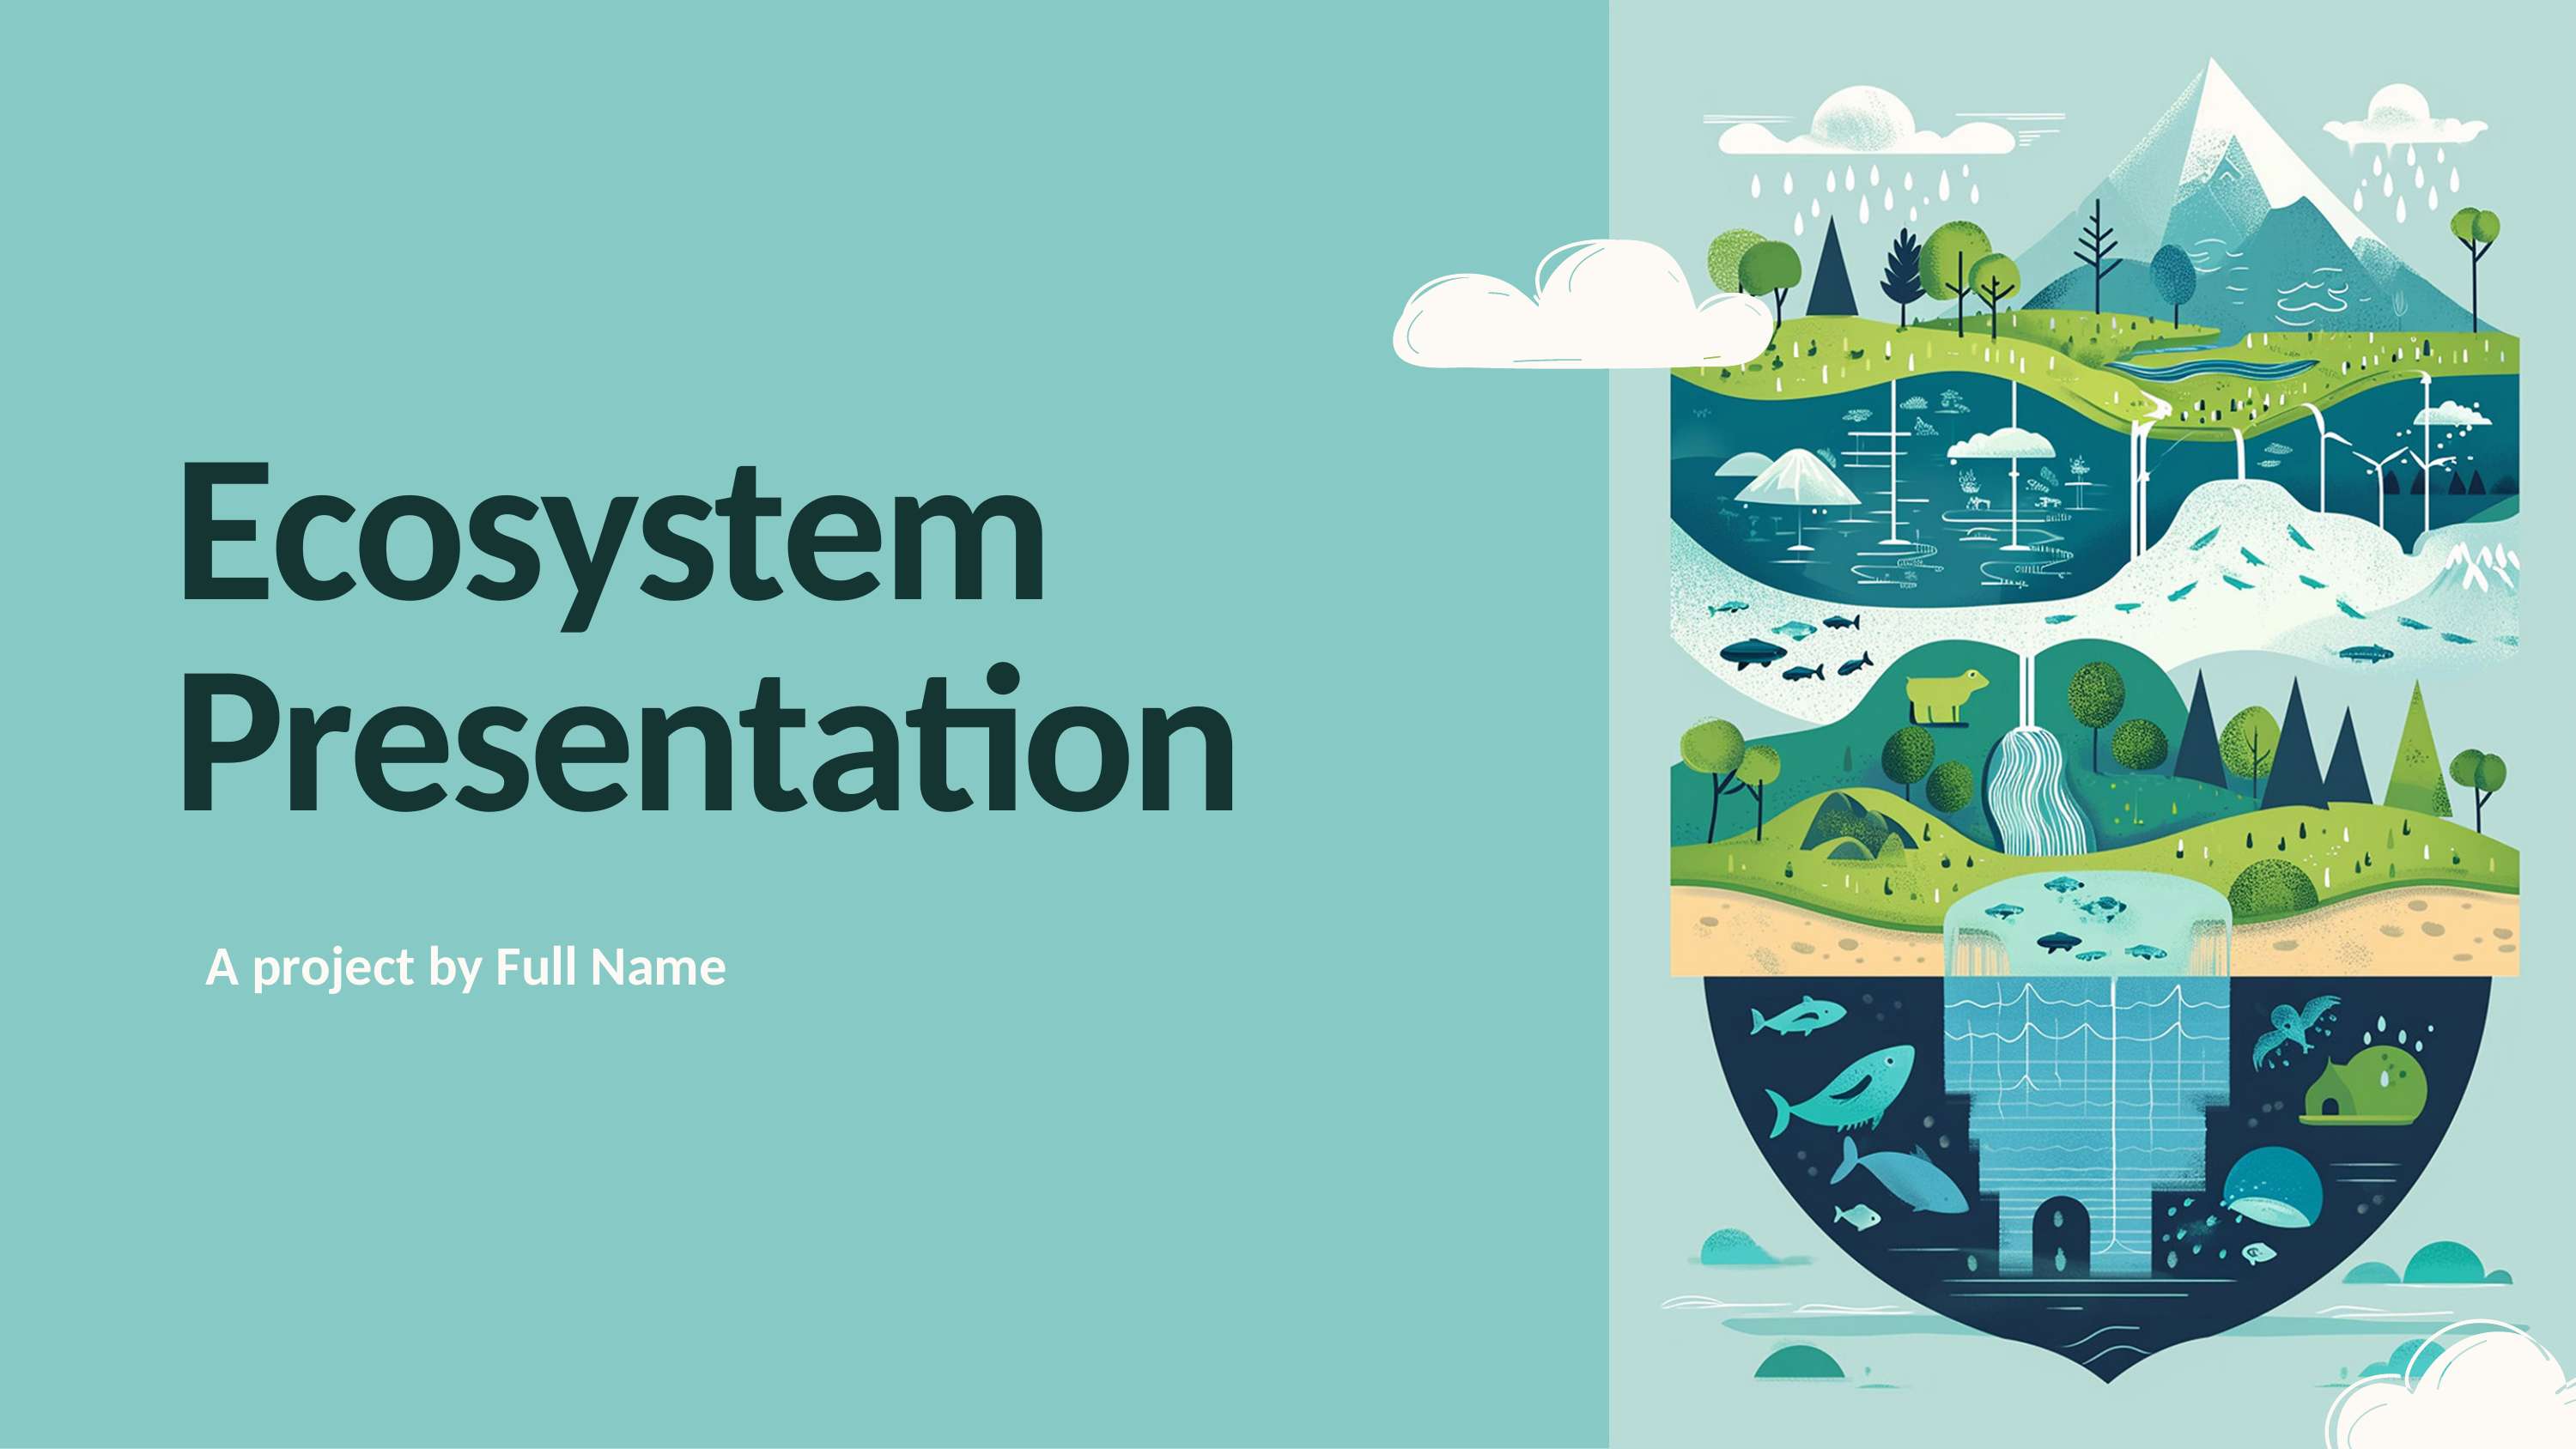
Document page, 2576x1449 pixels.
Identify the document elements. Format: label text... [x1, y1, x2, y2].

title Ecosystem Presentation [171, 386, 1583, 853]
text_box A project by Full Name [204, 927, 920, 998]
picture [1382, 0, 2576, 1449]
